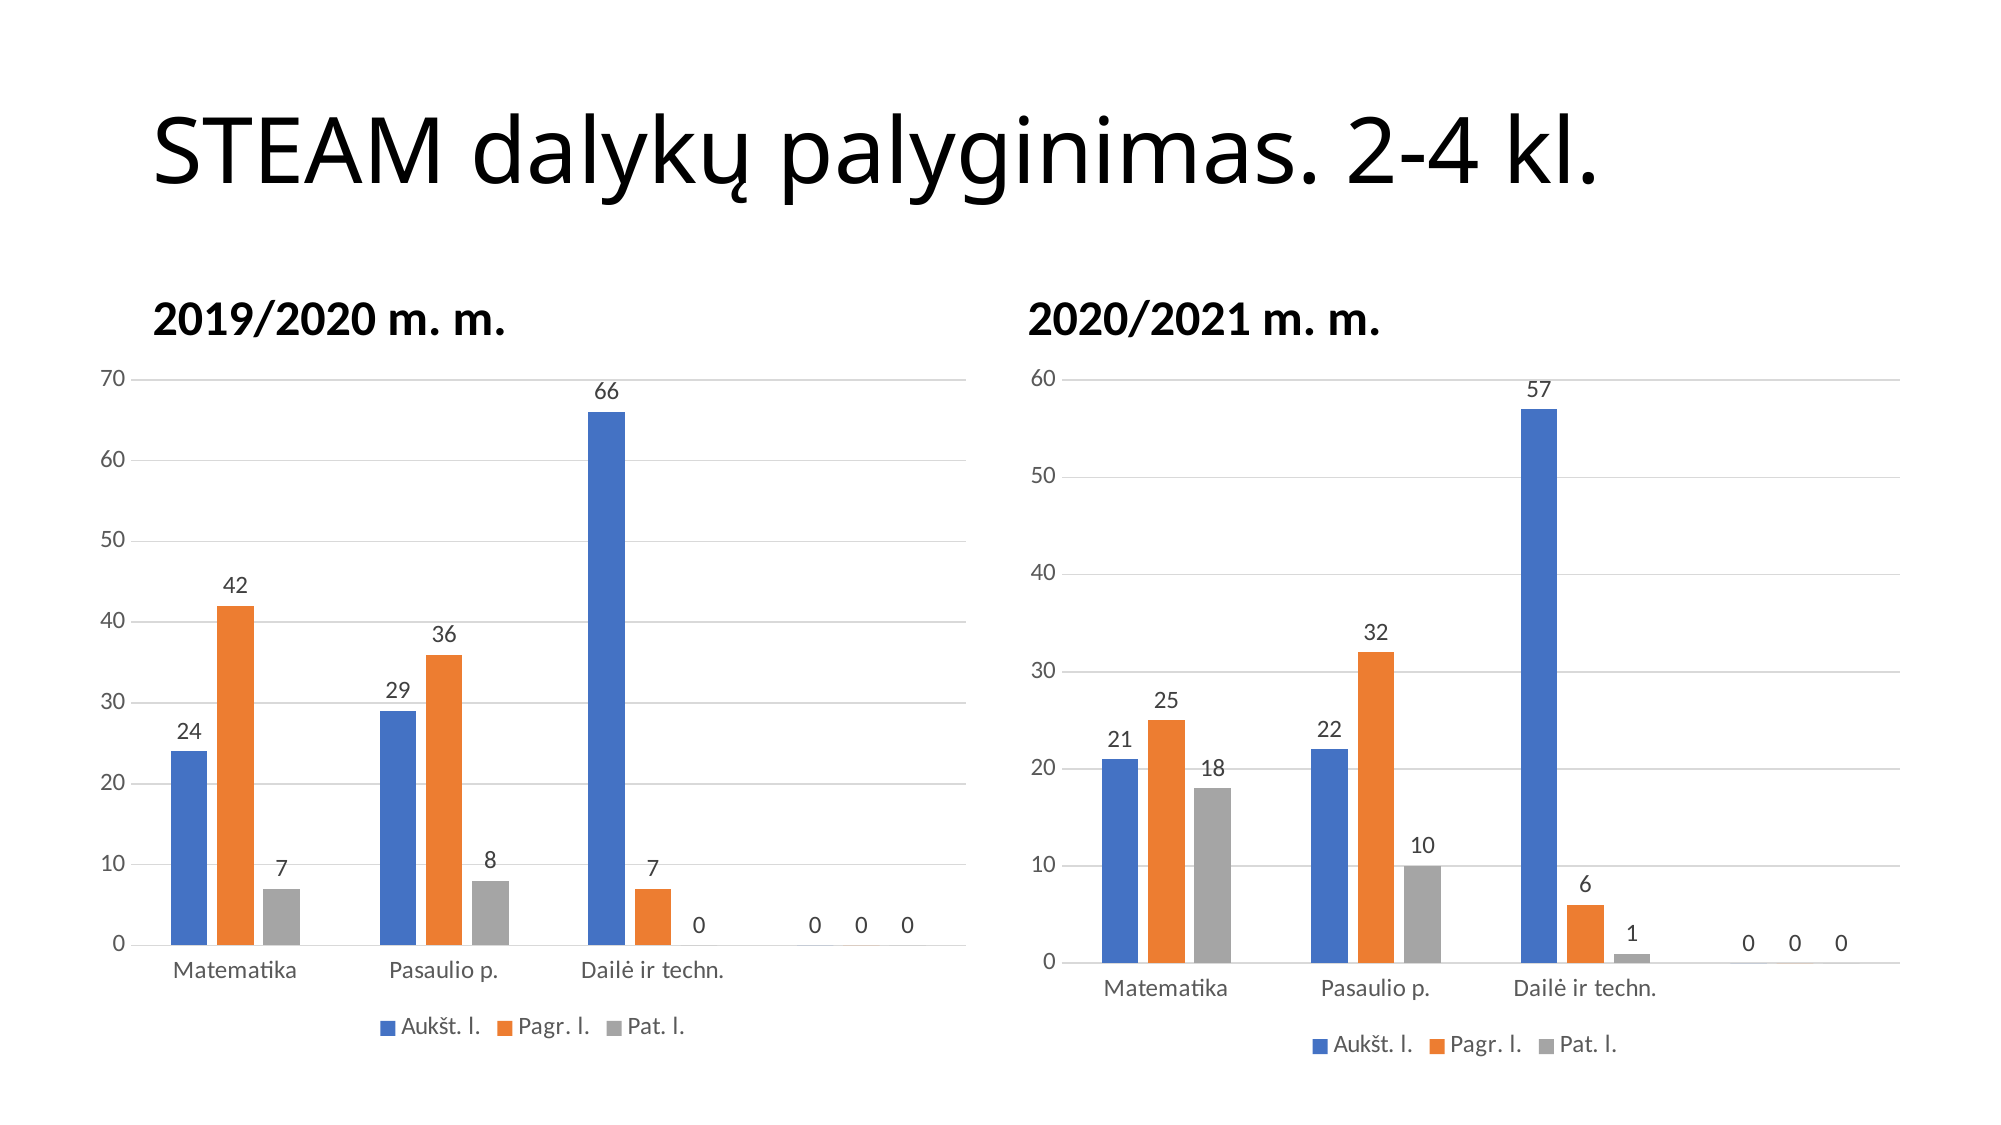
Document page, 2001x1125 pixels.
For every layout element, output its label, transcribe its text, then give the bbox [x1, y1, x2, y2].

chart [82, 353, 984, 1047]
chart [1012, 353, 1918, 1066]
list 2019/2020 m. m. [137, 275, 984, 353]
list 2020/2021 m. m. [1012, 275, 1863, 353]
title STEAM dalykų palyginimas. 2-4 kl. [137, 59, 1863, 248]
